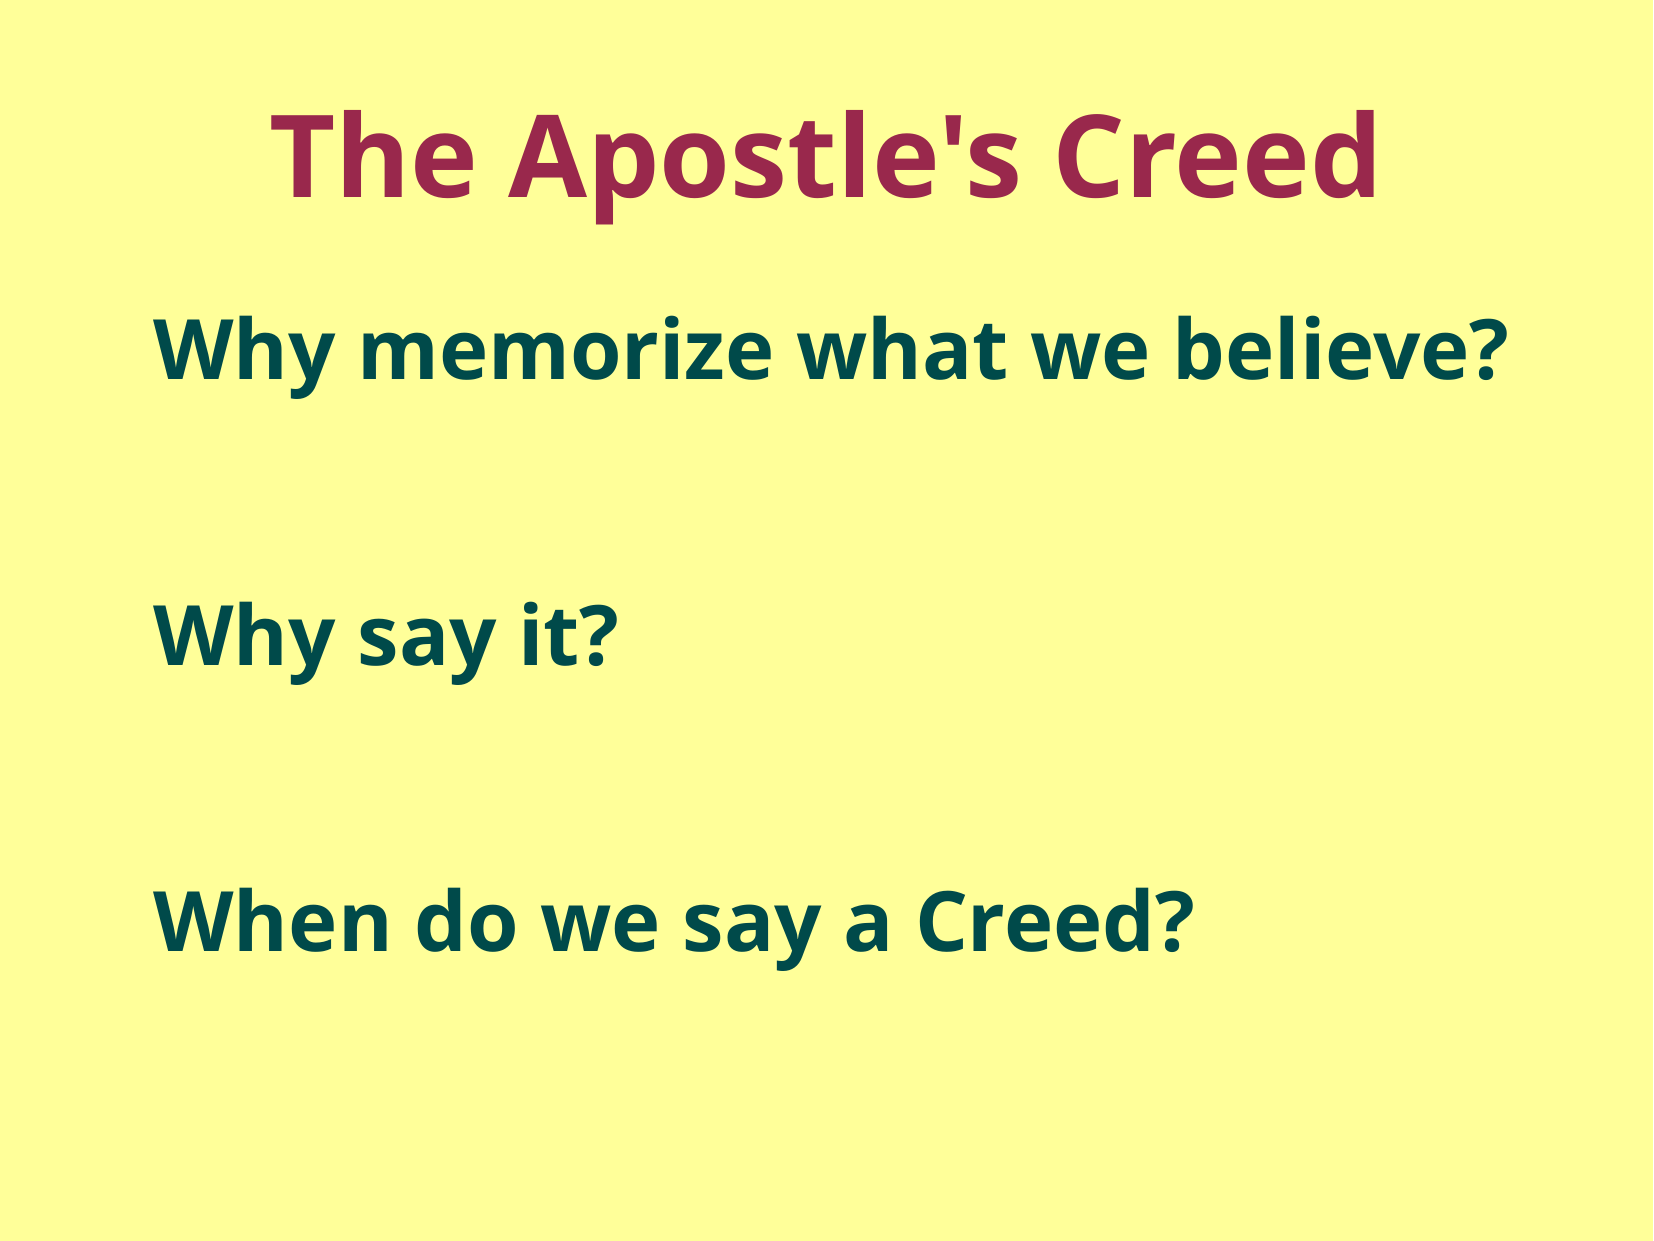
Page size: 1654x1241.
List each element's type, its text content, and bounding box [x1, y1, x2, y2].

title The Apostle's Creed [82, 49, 1571, 257]
list Why memorize what we believe? Why say it? When do we say a Creed? [82, 290, 1571, 1109]
